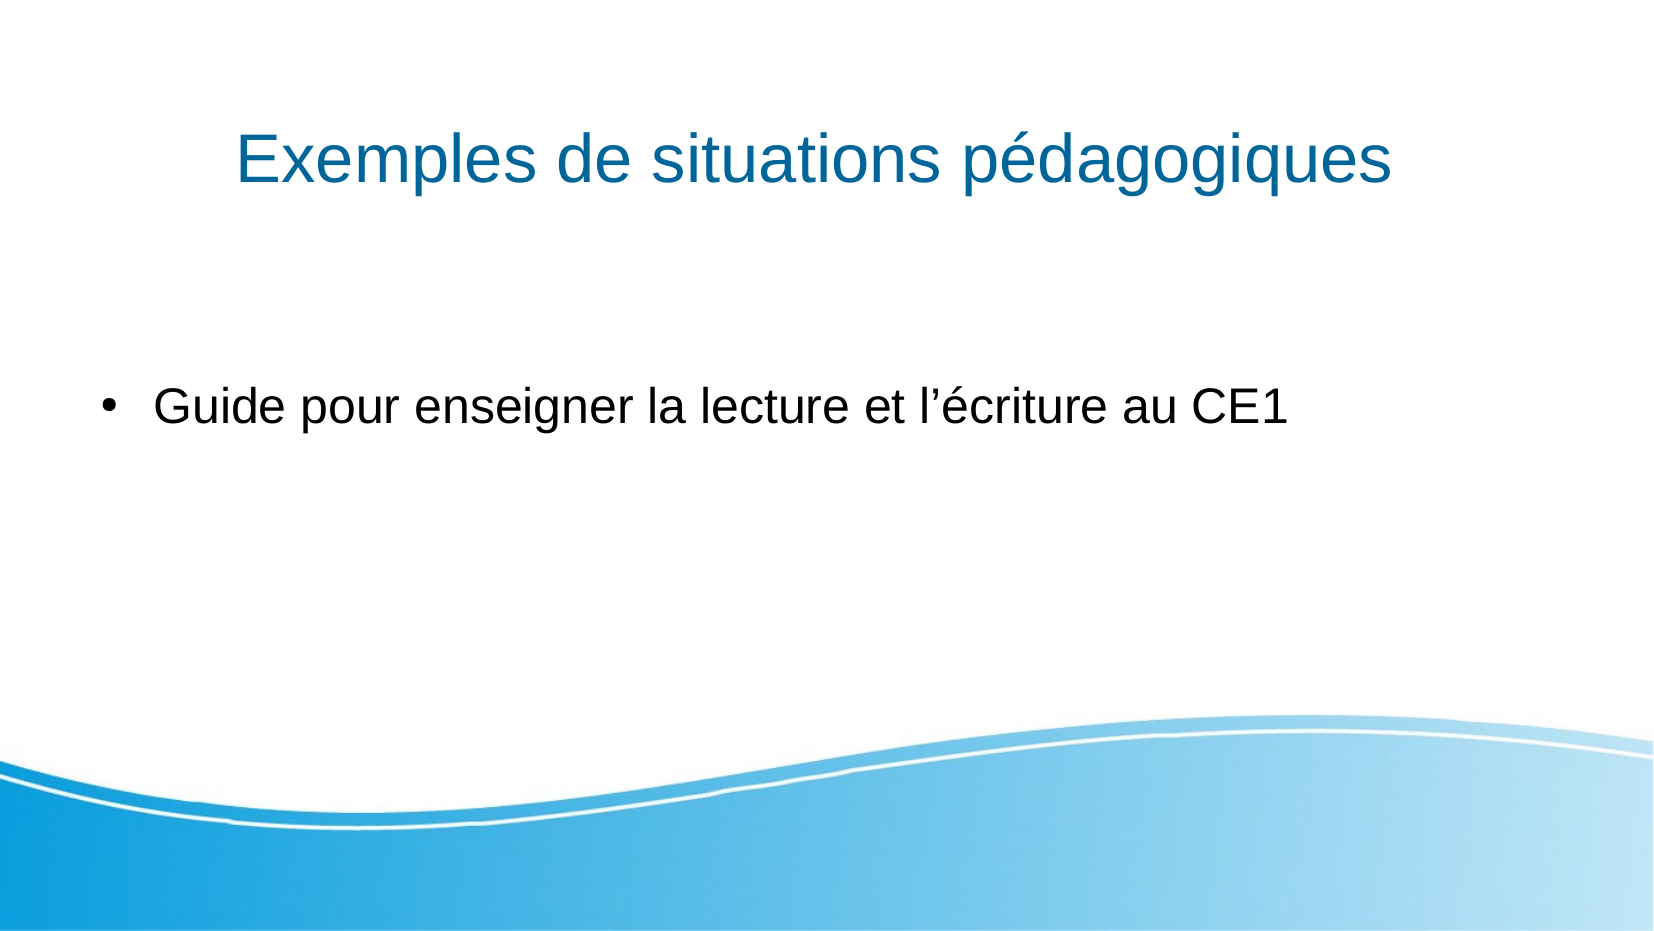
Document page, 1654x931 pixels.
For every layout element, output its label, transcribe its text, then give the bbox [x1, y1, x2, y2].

picture [0, 714, 1654, 931]
list Guide pour enseigner la lecture et l’écriture au CE1 [82, 377, 1571, 626]
title Exemples de situations pédagogiques [70, 80, 1560, 237]
